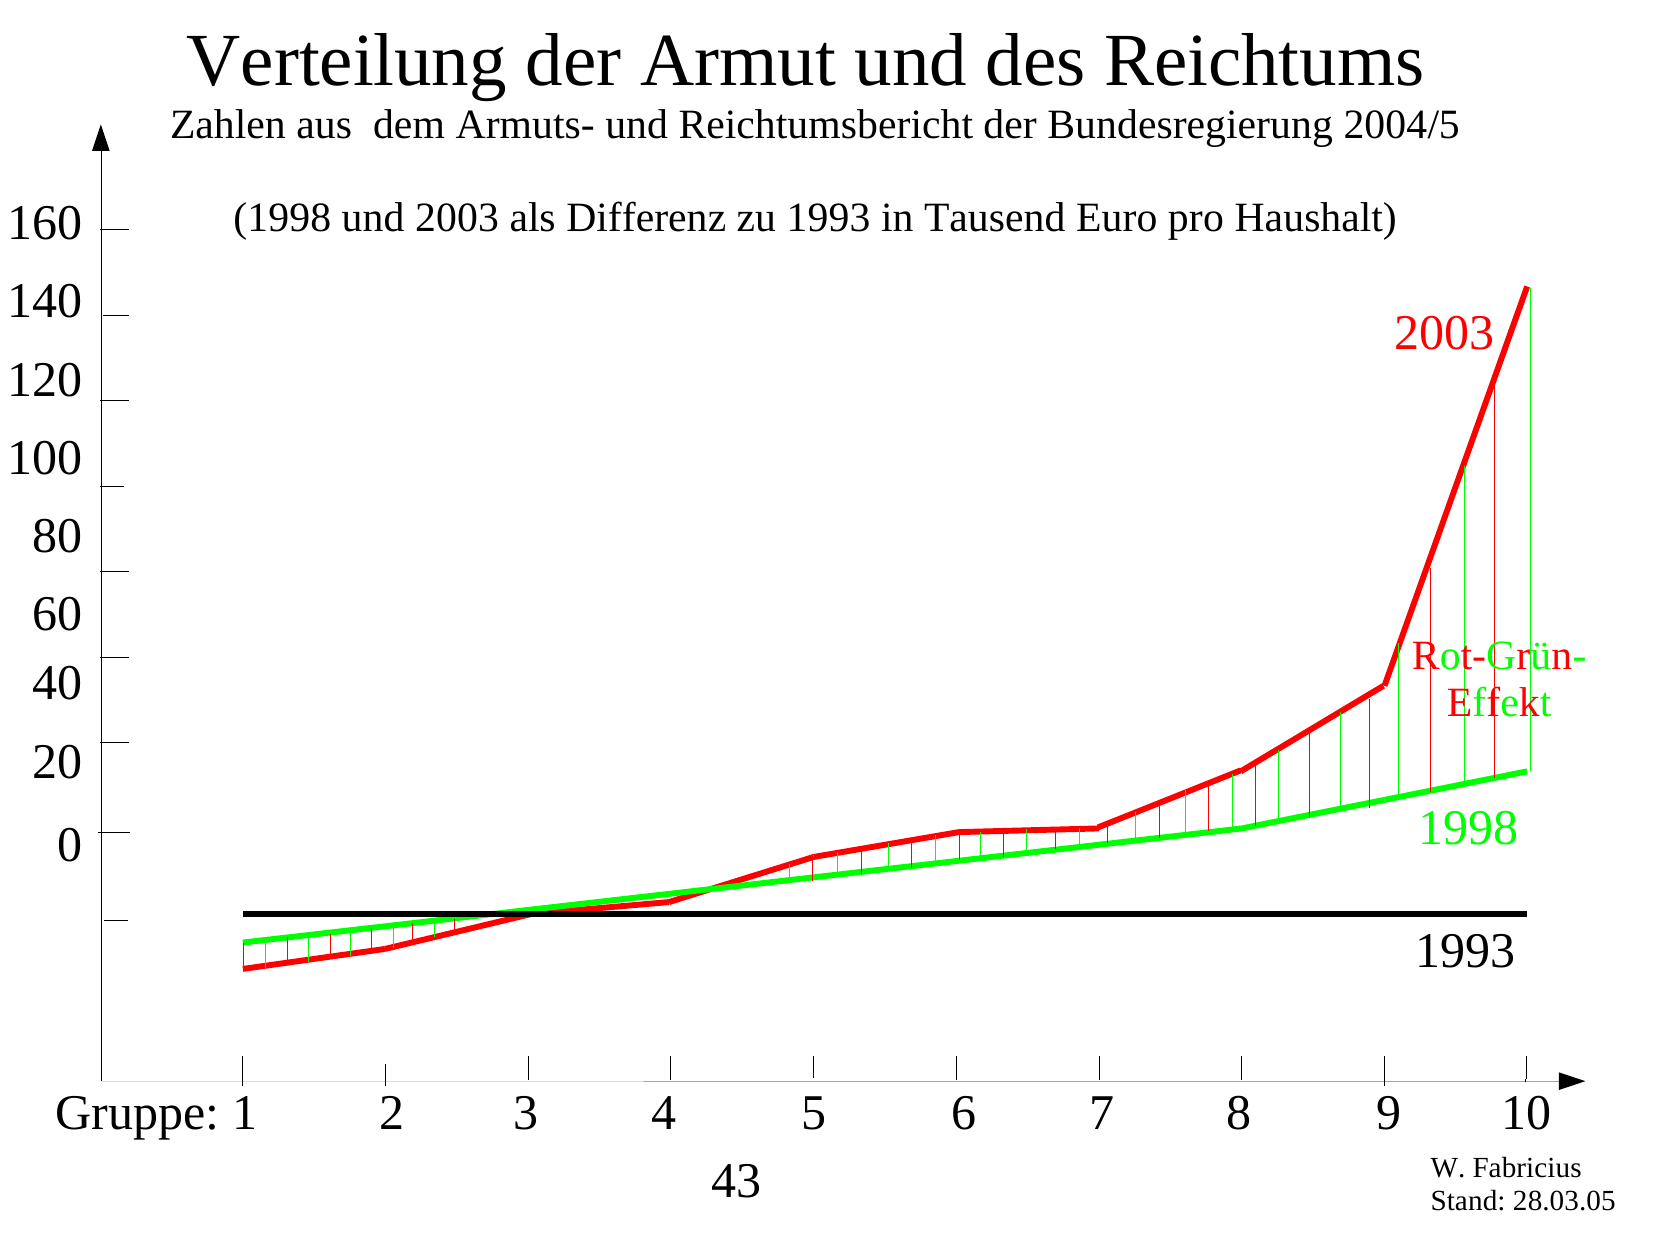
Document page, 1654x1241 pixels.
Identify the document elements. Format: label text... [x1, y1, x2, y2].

text_box Verteilung der Armut und des Reichtums Zahlen aus dem Armuts- und Reichtumsbericht der Bundesregierung 2004/5 (1998 und 2003 als Differenz zu 1993 in Tausend Euro pro Haushalt) [170, 18, 1507, 266]
text_box Gruppe: 1 2 3 4 5 6 7 8 9 10 [43, 1085, 1586, 1152]
text_box 2003 [1394, 305, 1495, 367]
text_box <Foliennummer> [711, 1153, 1063, 1215]
text_box Rot-Grün- Effekt [1411, 632, 1592, 737]
text_box W. Fabricius Stand: 28.03.05 [1430, 1151, 1625, 1228]
text_box 1993 [1415, 923, 1528, 985]
text_box 160 140 120 100 80 60 40 20 0 [0, 195, 85, 1020]
text_box 1998 [1418, 799, 1519, 861]
